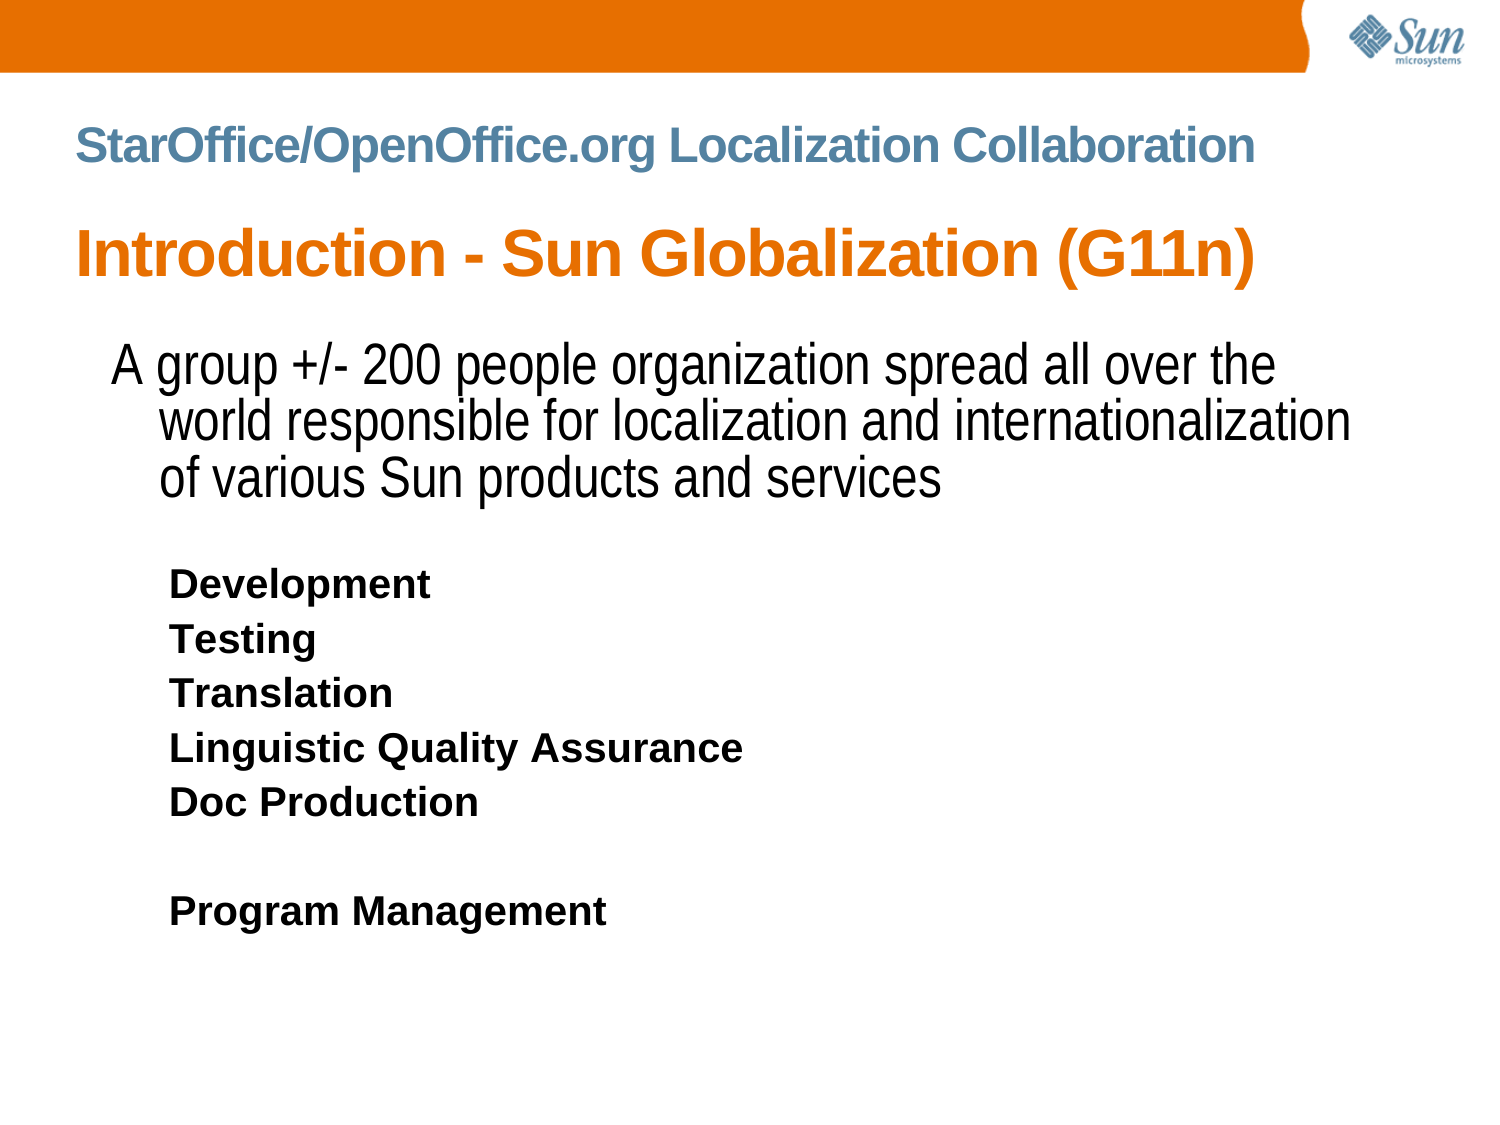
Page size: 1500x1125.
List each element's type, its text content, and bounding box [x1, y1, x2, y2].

title StarOffice/OpenOffice.org Localization Collaboration Introduction - Sun Globalization (G11n) [75, 122, 1438, 356]
picture [0, 0, 1500, 75]
text_box A group +/- 200 people organization spread all over the world responsible for localization and internationalization of various Sun products and services Development Testing Translation Linguistic Quality Assurance Doc Production Program Management [92, 338, 1401, 997]
